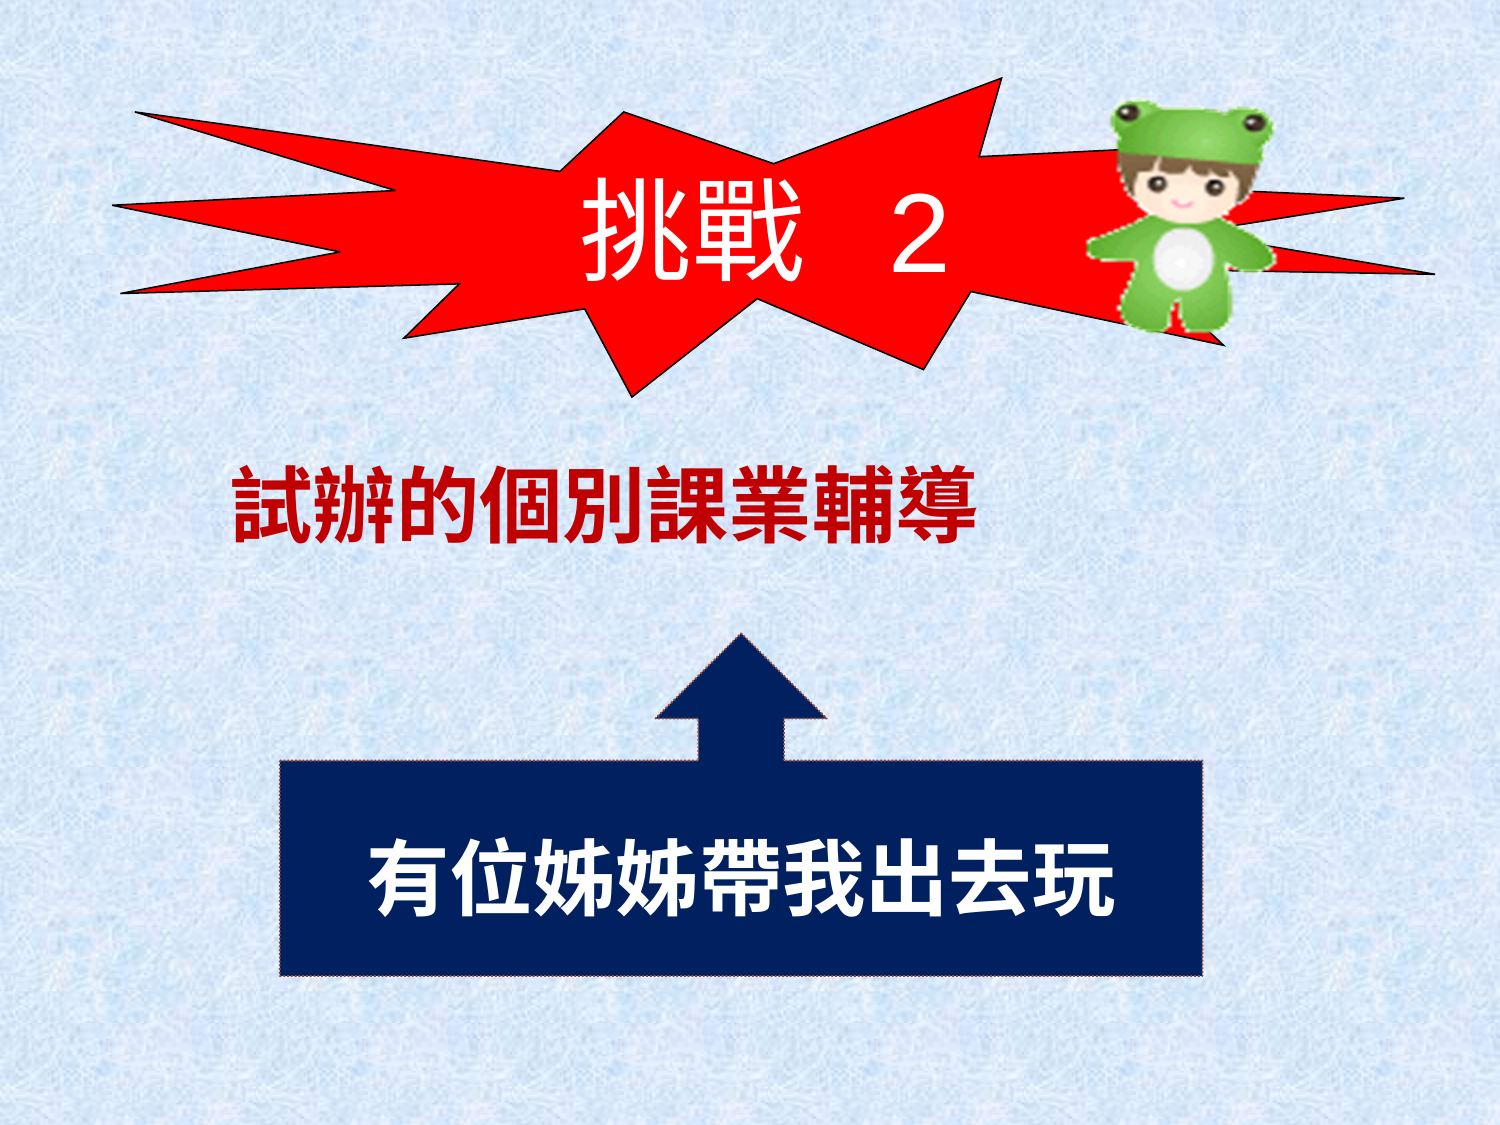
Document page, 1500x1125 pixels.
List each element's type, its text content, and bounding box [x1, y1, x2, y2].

text_box 有位姊姊帶我出去玩 [331, 810, 1152, 934]
text_box [279, 633, 1203, 976]
text_box 挑戰 2 [1283, 192, 1405, 218]
text_box 挑戰 2 [112, 78, 1080, 398]
picture [1080, 90, 1283, 339]
list 試辦的個別課業輔導 [214, 445, 1281, 1118]
text_box 挑戰 2 [1193, 339, 1224, 346]
text_box 挑戰 2 [1283, 248, 1436, 275]
